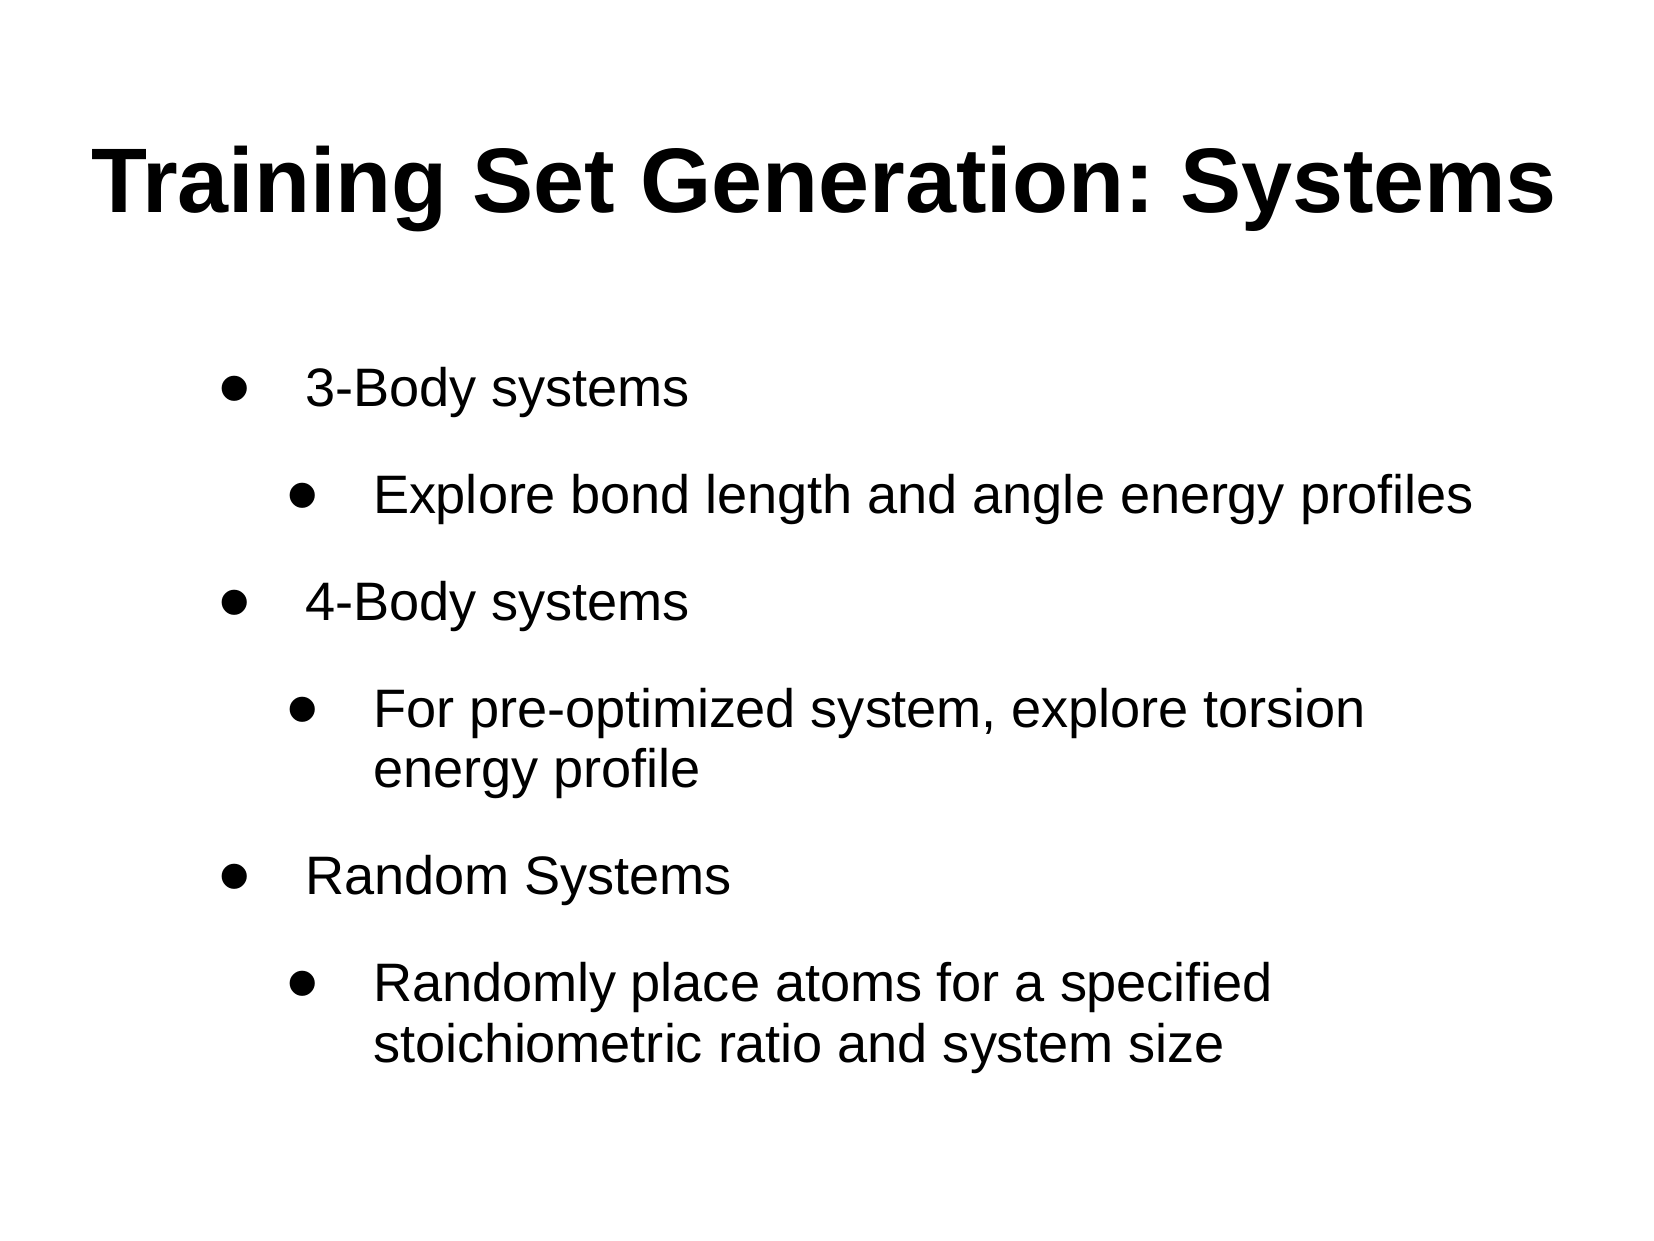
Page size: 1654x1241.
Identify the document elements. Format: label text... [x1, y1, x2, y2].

list 3-Body systems Explore bond length and angle energy profiles 4-Body systems For pre-optimized system, explore torsion energy profile Random Systems Randomly place atoms for a specified stoichiometric ratio and system size [161, 343, 1493, 1087]
title Training Set Generation: Systems [37, 61, 1613, 301]
